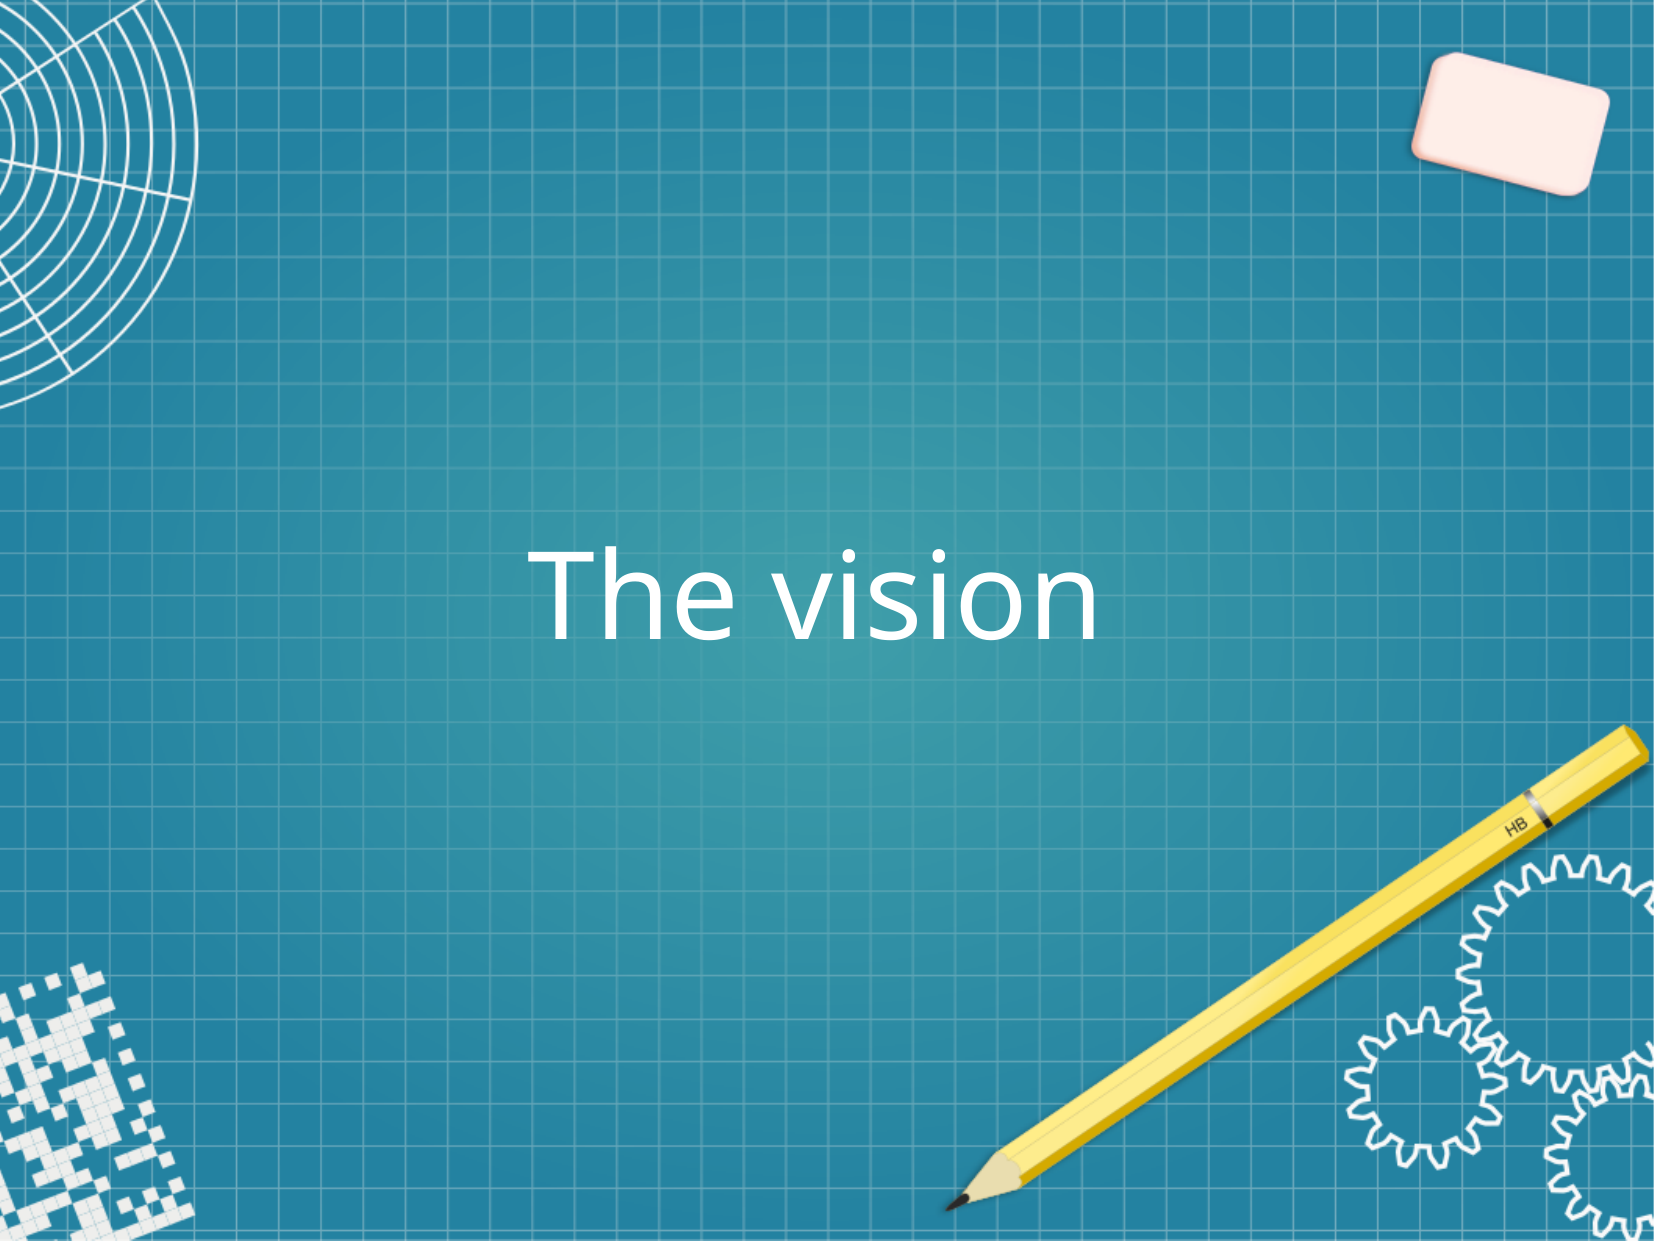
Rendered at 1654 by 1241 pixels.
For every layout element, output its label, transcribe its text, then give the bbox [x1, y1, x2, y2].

picture [0, 0, 1654, 1241]
title The vision [71, 450, 1561, 734]
